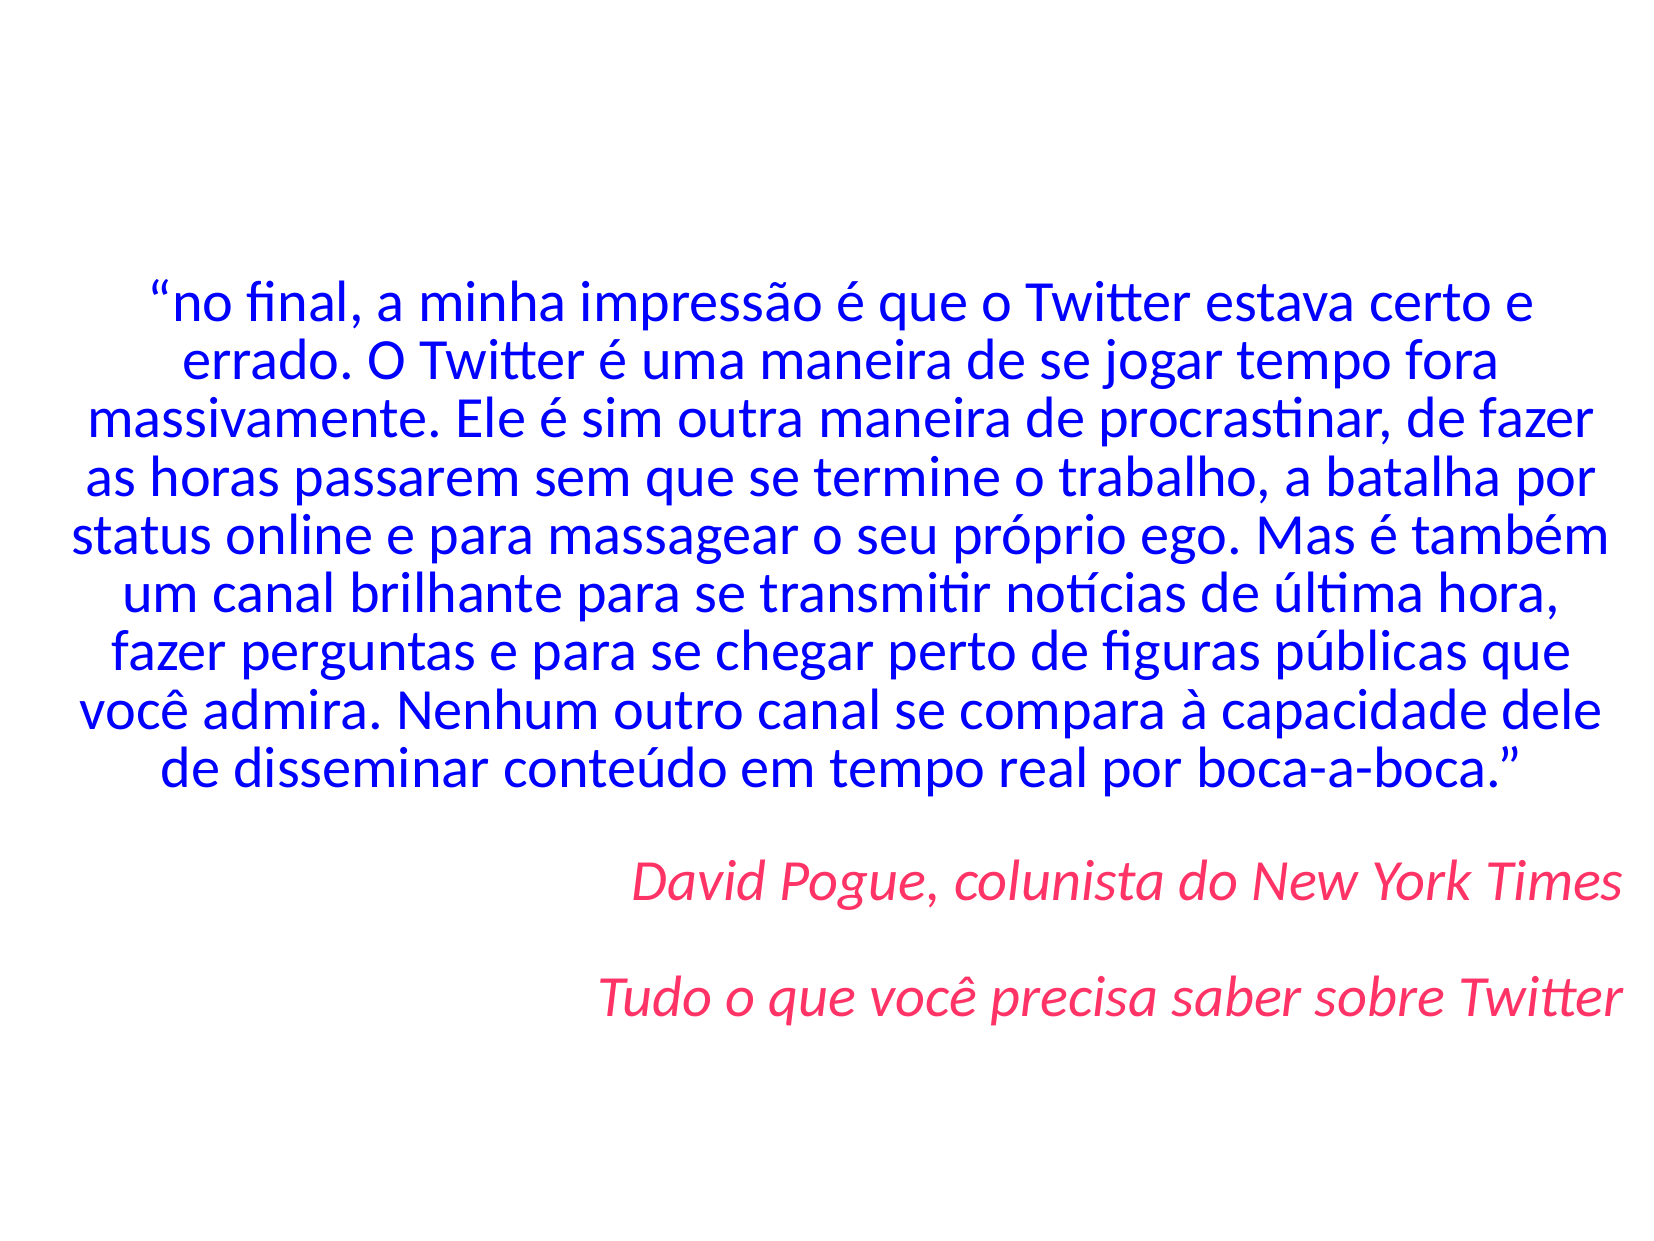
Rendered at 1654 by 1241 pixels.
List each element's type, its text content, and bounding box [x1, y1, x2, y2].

subtitle “no final, a minha impressão é que o Twitter estava certo e errado. O Twitter é uma maneira de se jogar tempo fora massivamente. Ele é sim outra maneira de procrastinar, de fazer as horas passarem sem que se termine o trabalho, a batalha por status online e para massagear o seu próprio ego. Mas é também um canal brilhante para se transmitir notícias de última hora, fazer perguntas e para se chegar perto de figuras públicas que você admira. Nenhum outro canal se compara à capacidade dele de disseminar conteúdo em tempo real por boca-a-boca.” David Pogue, colunista do New York Times Tudo o que você precisa saber sobre Twitter [59, 61, 1625, 1147]
